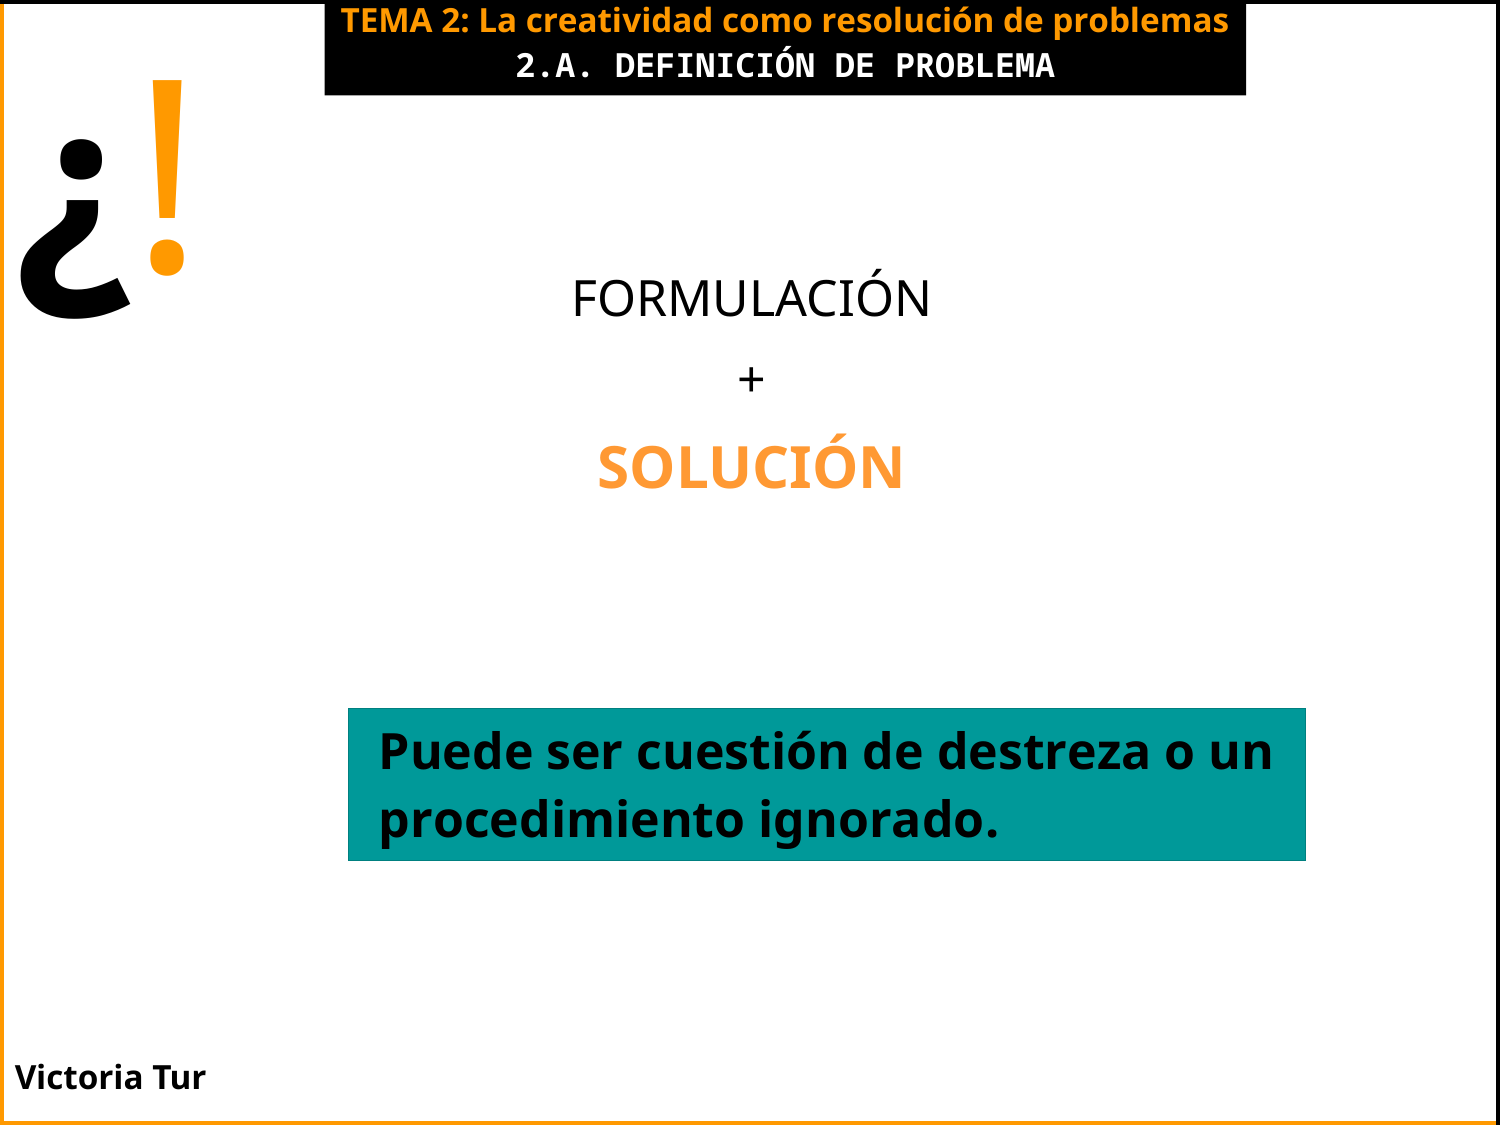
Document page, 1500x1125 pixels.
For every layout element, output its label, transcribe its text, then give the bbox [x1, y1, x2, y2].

list FORMULACIÓN + SOLUCIÓN [76, 255, 1427, 998]
text_box Puede ser cuestión de destreza o un procedimiento ignorado. [348, 708, 1306, 861]
